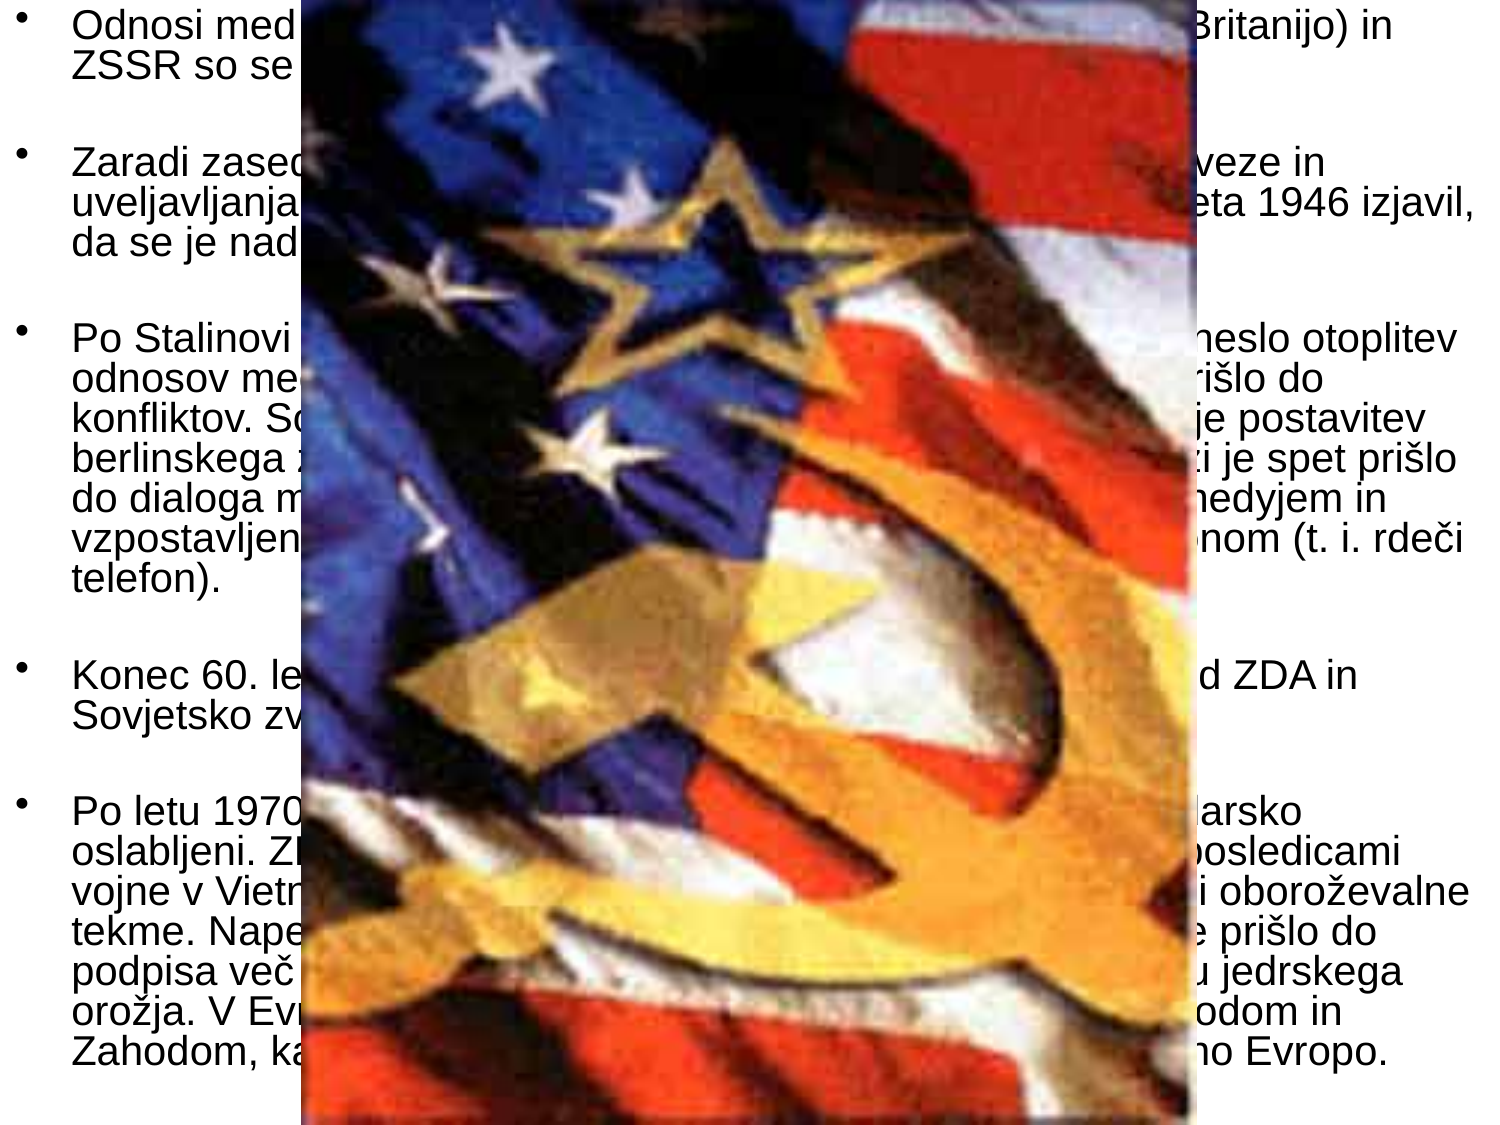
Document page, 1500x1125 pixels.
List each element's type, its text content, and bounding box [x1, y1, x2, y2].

list Odnosi med zahodnimi zavezniki (tj. ZDA, Francijo in Veliko Britanijo) in ZSSR so se začeli krhati kmalu po koncu 2. svetovne vojne. Zaradi zasedbe vzhodnoevropskih držav s strani Sovjetske zveze in uveljavljanja komunizma v teh državah je Winston Churchill leta 1946 izjavil, da se je nad Evropo spustila železna zavesa. Po Stalinovi smrti je na oblast prišel Nikita Hruščov, kar je prineslo otoplitev odnosov med Vzhodom in Zahodom. Vendar je kmalu spet prišlo do konfliktov. Sovjetska zveza je zasedla Madžarsko, sledila pa je postavitev berlinskega zidu ter kubanska raketna kriza. Po kubanski krizi je spet prišlo do dialoga med Hruščovom in ameriškim predsednikom Kennedyjem in vzpostavljena je bila direktna linija med Moskvo in Washingtonom (t. i. rdeči telefon). Konec 60. let 20. stoletja je prišlo do oboroževalne tekme med ZDA in Sovjetsko zvezo, vesoljske tekme in vietnamske vojne. Po letu 1970 sta bili obe velesili, tako ZDA, kot ZSSR gospodarsko oslabljeni. ZDA so se soočale z gospodarskimi in političnimi posledicami vojne v Vietnamu, Sovjetska zveza pa je začela slabeti zaradi oboroževalne tekme. Napetosti med državama so se začele umirjati, zato je prišlo do podpisa več sporazumov, kot so npr. sporazumi o omejevanju jedrskega orožja. V Evropi se je pojavilo pospešeno trgovanje med Vzhodom in Zahodom, kar je otoplilo tudi odnose med Vzhodno in Zahodno Evropo. [0, 0, 301, 1094]
picture [301, 0, 1197, 1125]
list Odnosi med zahodnimi zavezniki (tj. ZDA, Francijo in Veliko Britanijo) in ZSSR so se začeli krhati kmalu po koncu 2. svetovne vojne. Zaradi zasedbe vzhodnoevropskih držav s strani Sovjetske zveze in uveljavljanja komunizma v teh državah je Winston Churchill leta 1946 izjavil, da se je nad Evropo spustila železna zavesa. Po Stalinovi smrti je na oblast prišel Nikita Hruščov, kar je prineslo otoplitev odnosov med Vzhodom in Zahodom. Vendar je kmalu spet prišlo do konfliktov. Sovjetska zveza je zasedla Madžarsko, sledila pa je postavitev berlinskega zidu ter kubanska raketna kriza. Po kubanski krizi je spet prišlo do dialoga med Hruščovom in ameriškim predsednikom Kennedyjem in vzpostavljena je bila direktna linija med Moskvo in Washingtonom (t. i. rdeči telefon). Konec 60. let 20. stoletja je prišlo do oboroževalne tekme med ZDA in Sovjetsko zvezo, vesoljske tekme in vietnamske vojne. Po letu 1970 sta bili obe velesili, tako ZDA, kot ZSSR gospodarsko oslabljeni. ZDA so se soočale z gospodarskimi in političnimi posledicami vojne v Vietnamu, Sovjetska zveza pa je začela slabeti zaradi oboroževalne tekme. Napetosti med državama so se začele umirjati, zato je prišlo do podpisa več sporazumov, kot so npr. sporazumi o omejevanju jedrskega orožja. V Evropi se je pojavilo pospešeno trgovanje med Vzhodom in Zahodom, kar je otoplilo tudi odnose med Vzhodno in Zahodno Evropo. [1197, 0, 1500, 1094]
